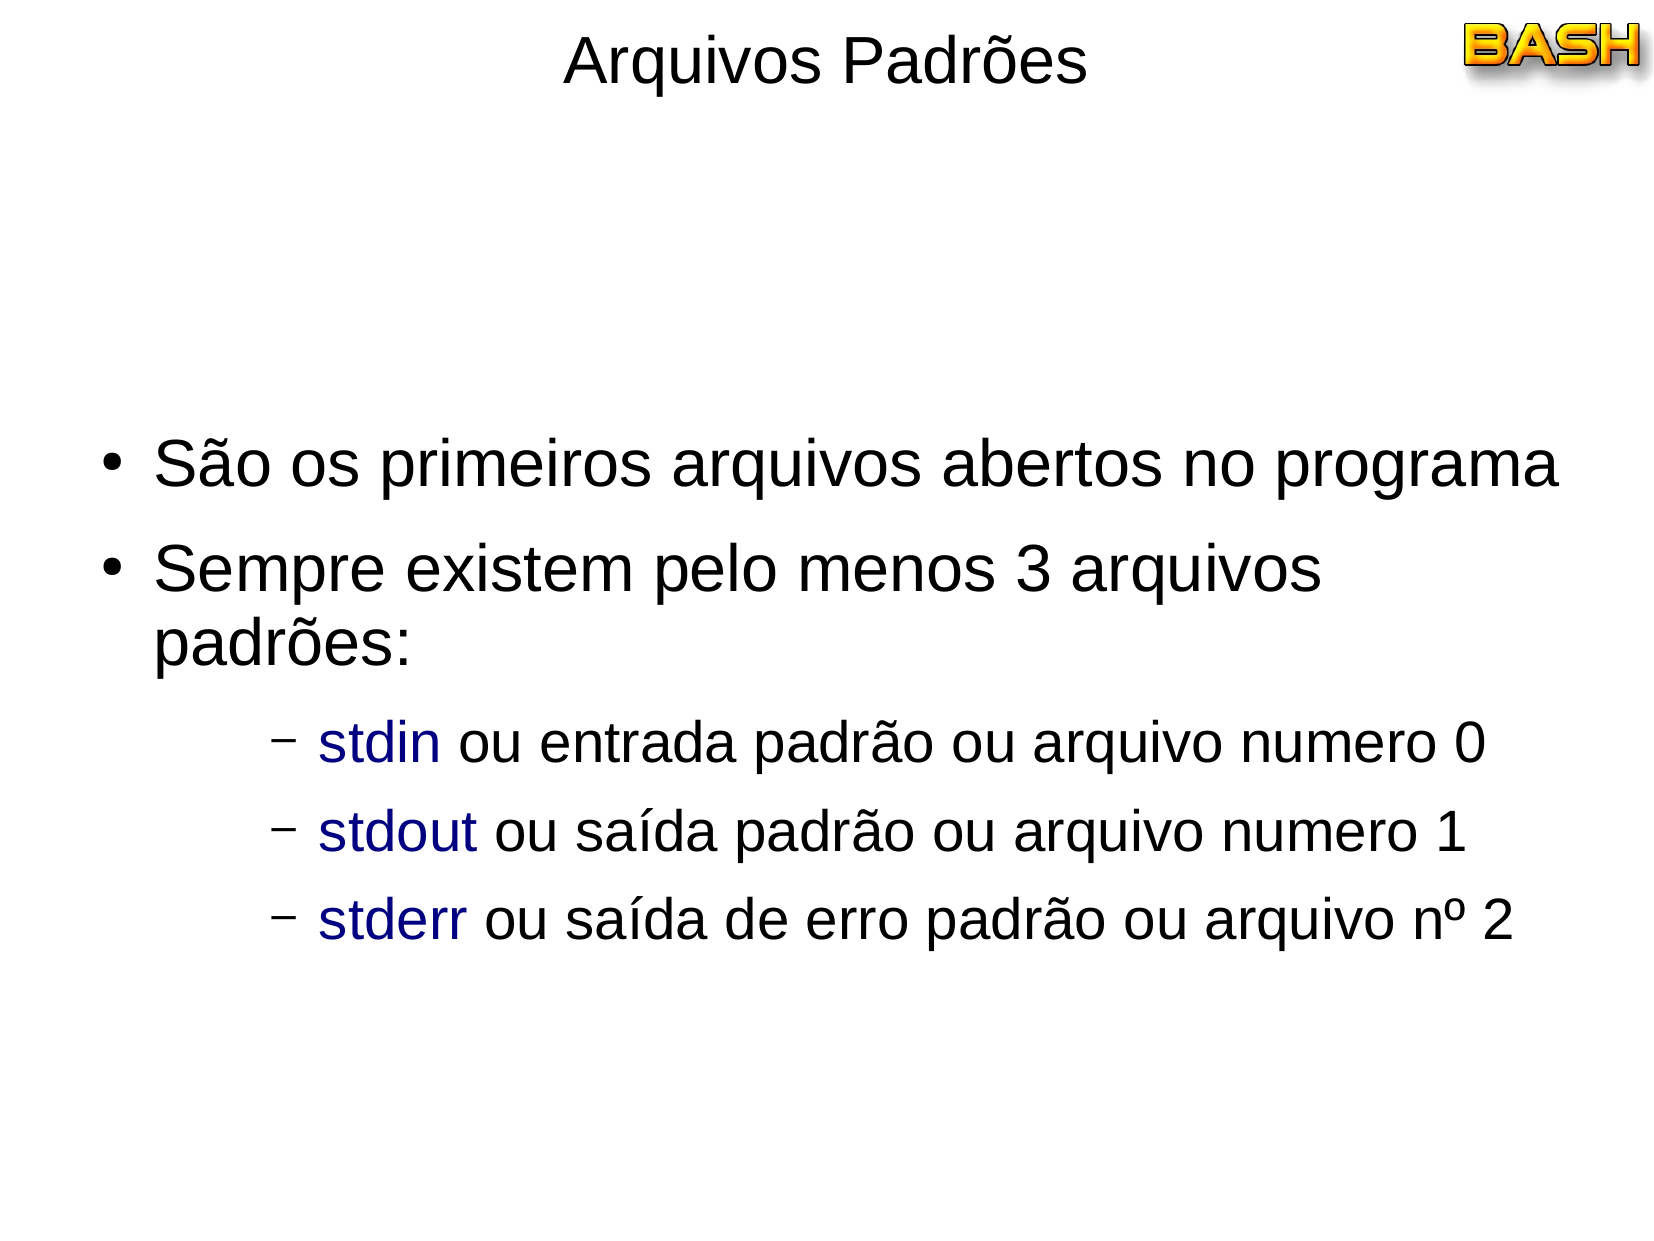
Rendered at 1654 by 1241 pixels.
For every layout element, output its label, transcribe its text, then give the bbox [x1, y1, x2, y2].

picture [1450, 0, 1654, 96]
title Arquivos Padrões [82, 22, 1571, 98]
list São os primeiros arquivos abertos no programa Sempre existem pelo menos 3 arquivos padrões: stdin ou entrada padrão ou arquivo numero 0 stdout ou saída padrão ou arquivo numero 1 stderr ou saída de erro padrão ou arquivo nº 2 [82, 426, 1571, 952]
